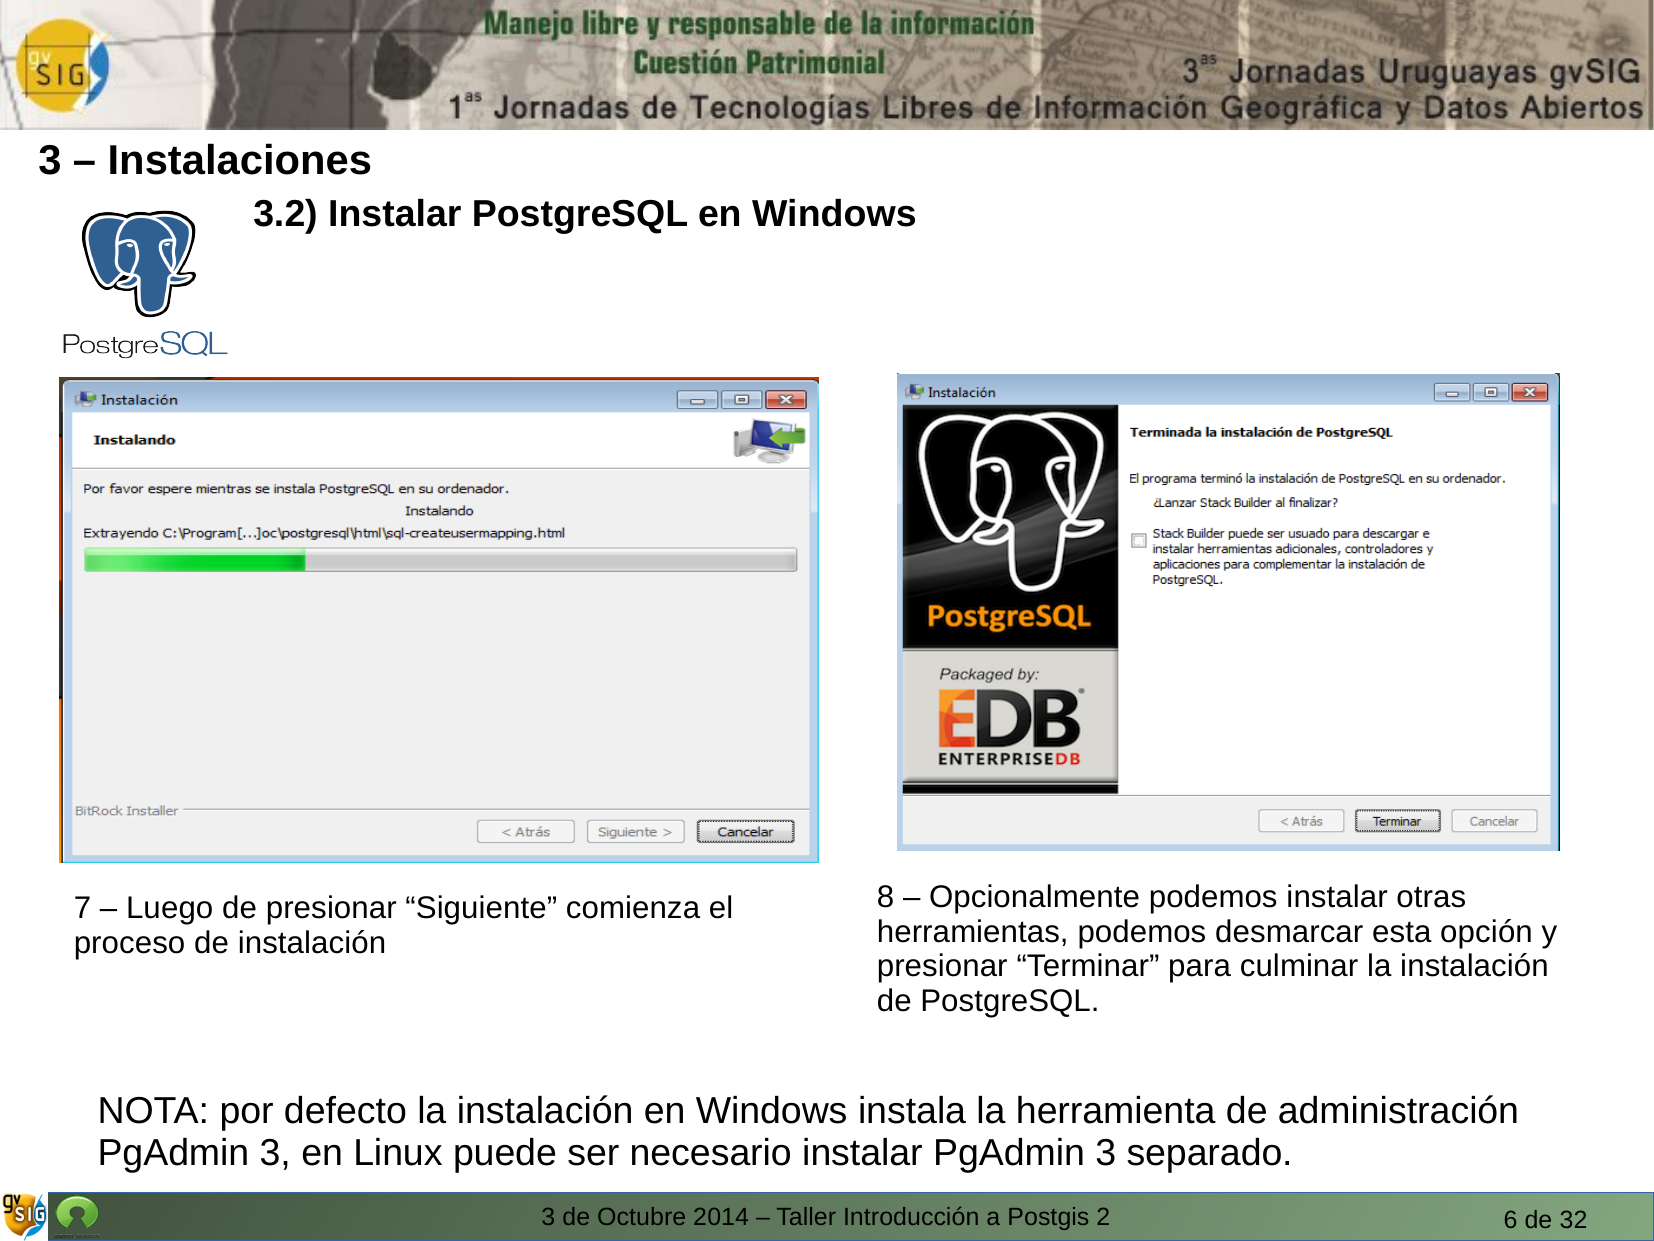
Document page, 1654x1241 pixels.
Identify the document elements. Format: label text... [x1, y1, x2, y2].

picture [0, 1192, 107, 1241]
picture [0, 0, 1654, 130]
text_box 7 – Luego de presionar “Siguiente” comienza el proceso de instalación [59, 883, 815, 969]
picture [897, 373, 1560, 851]
text_box 3 – Instalaciones [23, 129, 1630, 192]
text_box NOTA: por defecto la instalación en Windows instala la herramienta de administración PgAdmin 3, en Linux puede ser necesario instalar PgAdmin 3 separado. [82, 1082, 1595, 1182]
picture [47, 185, 819, 863]
text_box <número> de 32 [1488, 1198, 1654, 1241]
text_box 8 – Opcionalmente podemos instalar otras herramientas, podemos desmarcar esta opción y presionar “Terminar” para culminar la instalación de PostgreSQL. [862, 871, 1583, 1028]
text_box 3.2) Instalar PostgreSQL en Windows [239, 185, 1607, 331]
text_box 3 de Octubre 2014 – Taller Introducción a Postgis 2 [107, 1192, 1654, 1241]
